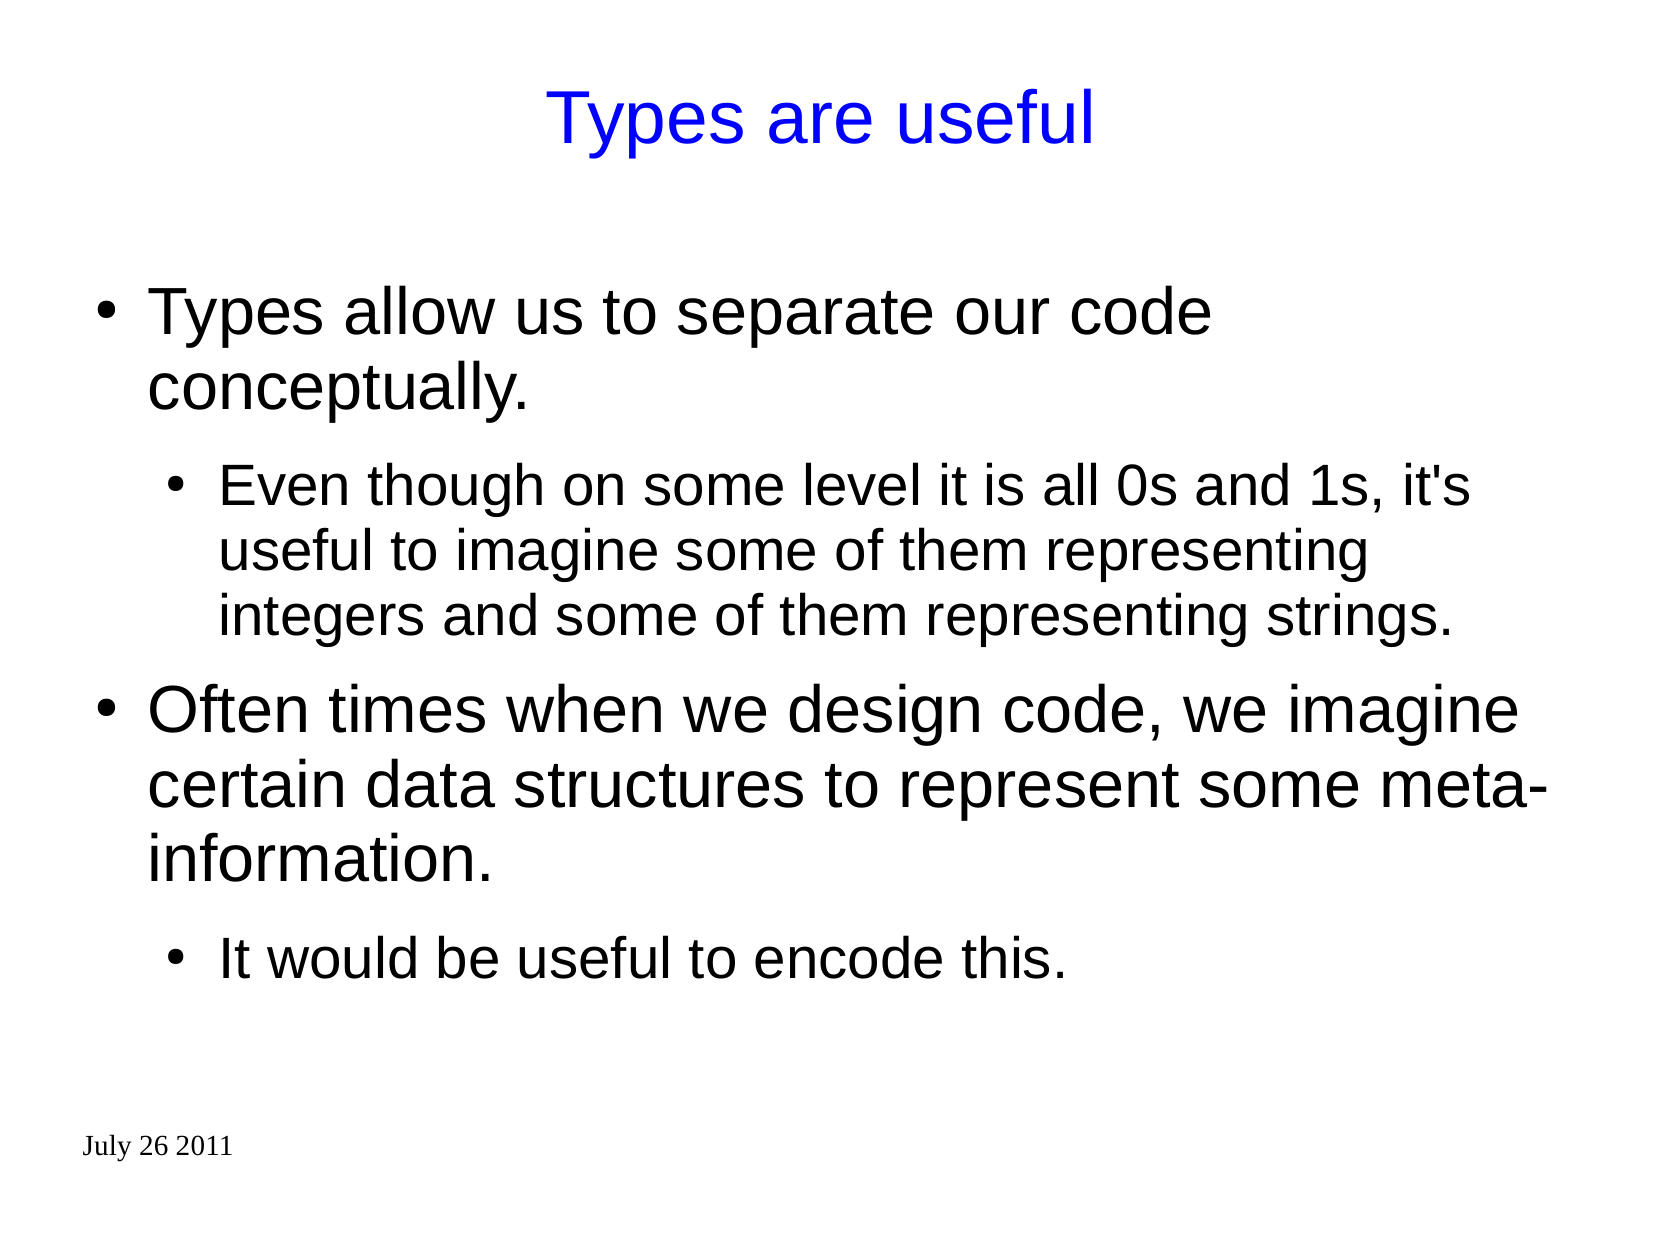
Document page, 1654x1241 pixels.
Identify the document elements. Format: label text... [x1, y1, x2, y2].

list Types allow us to separate our code conceptually. Even though on some level it is all 0s and 1s, it's useful to imagine some of them representing integers and some of them representing strings. Often times when we design code, we imagine certain data structures to represent some meta-information. It would be useful to encode this. [76, 274, 1565, 1093]
title Types are useful [76, 58, 1565, 178]
